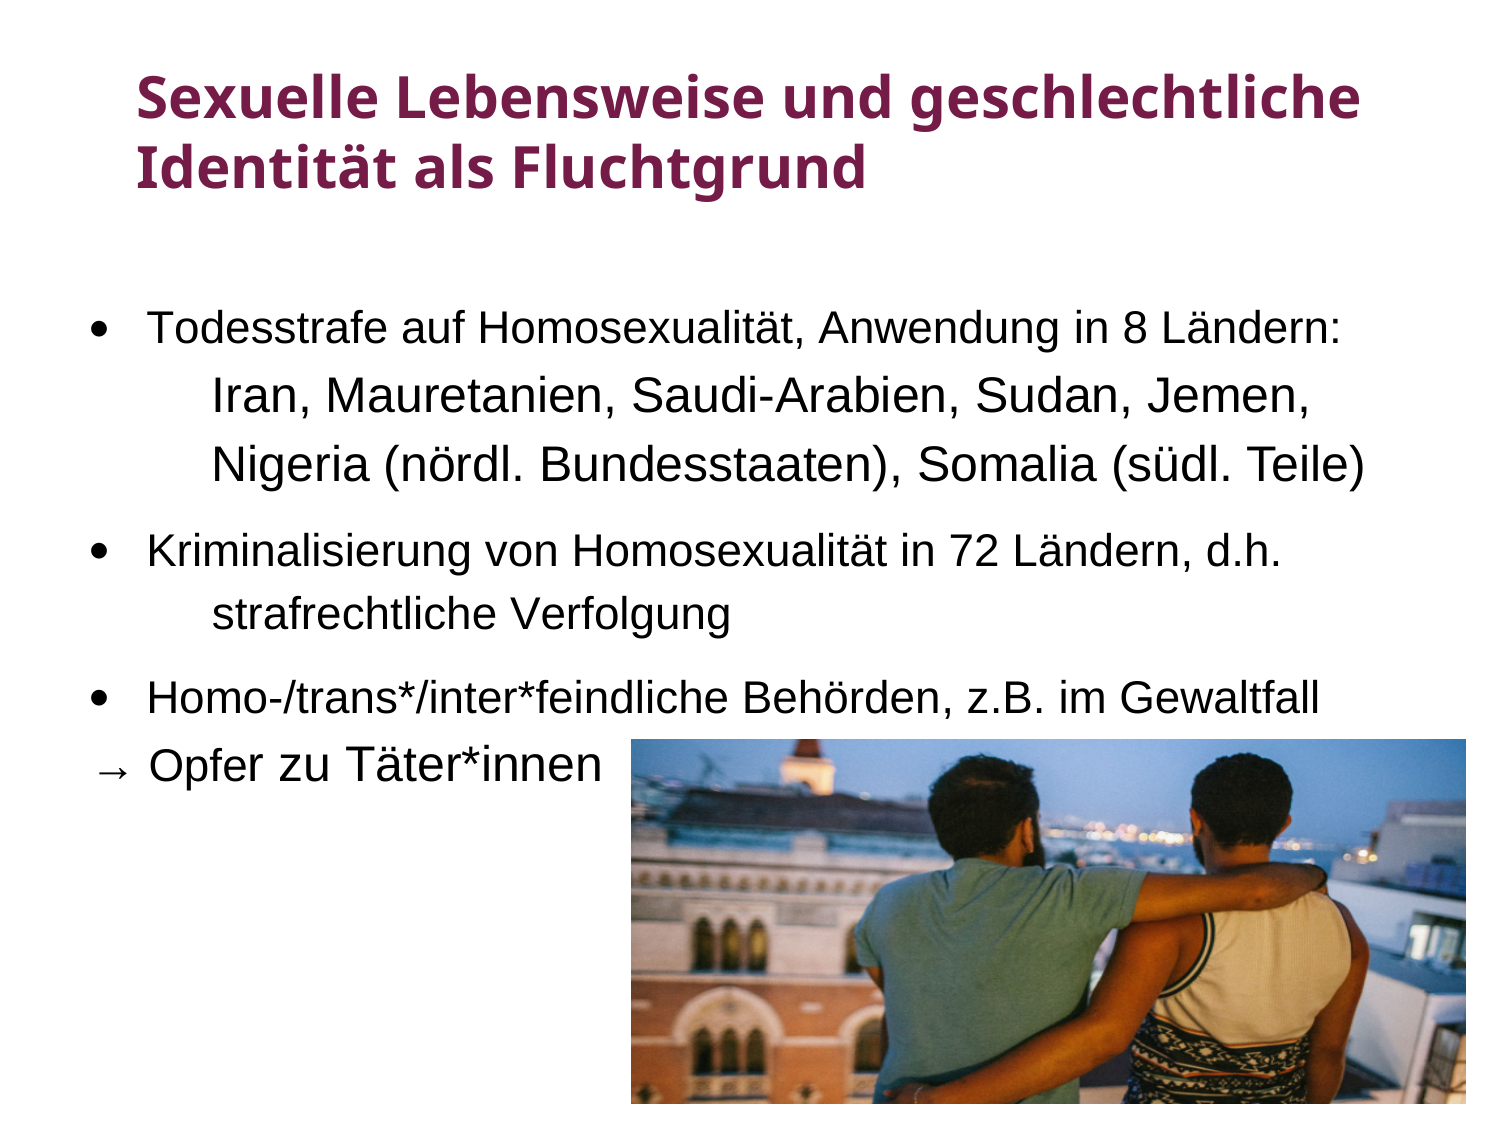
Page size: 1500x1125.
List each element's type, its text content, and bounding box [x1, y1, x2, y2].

text_box Sexuelle Lebensweise und geschlechtliche Identität als Fluchtgrund [75, 45, 1425, 233]
picture [631, 739, 1466, 1105]
text_box Todesstrafe auf Homosexualität, Anwendung in 8 Ländern: Iran, Mauretanien, Saudi-Arabien, Sudan, Jemen, Nigeria (nördl. Bundesstaaten), Somalia (südl. Teile) Kriminalisierung von Homosexualität in 72 Ländern, d.h. strafrechtliche Verfolgung Homo-/trans*/inter*feindliche Behörden, z.B. im Gewaltfall → Opfer zu Täter*innen [75, 237, 1437, 693]
